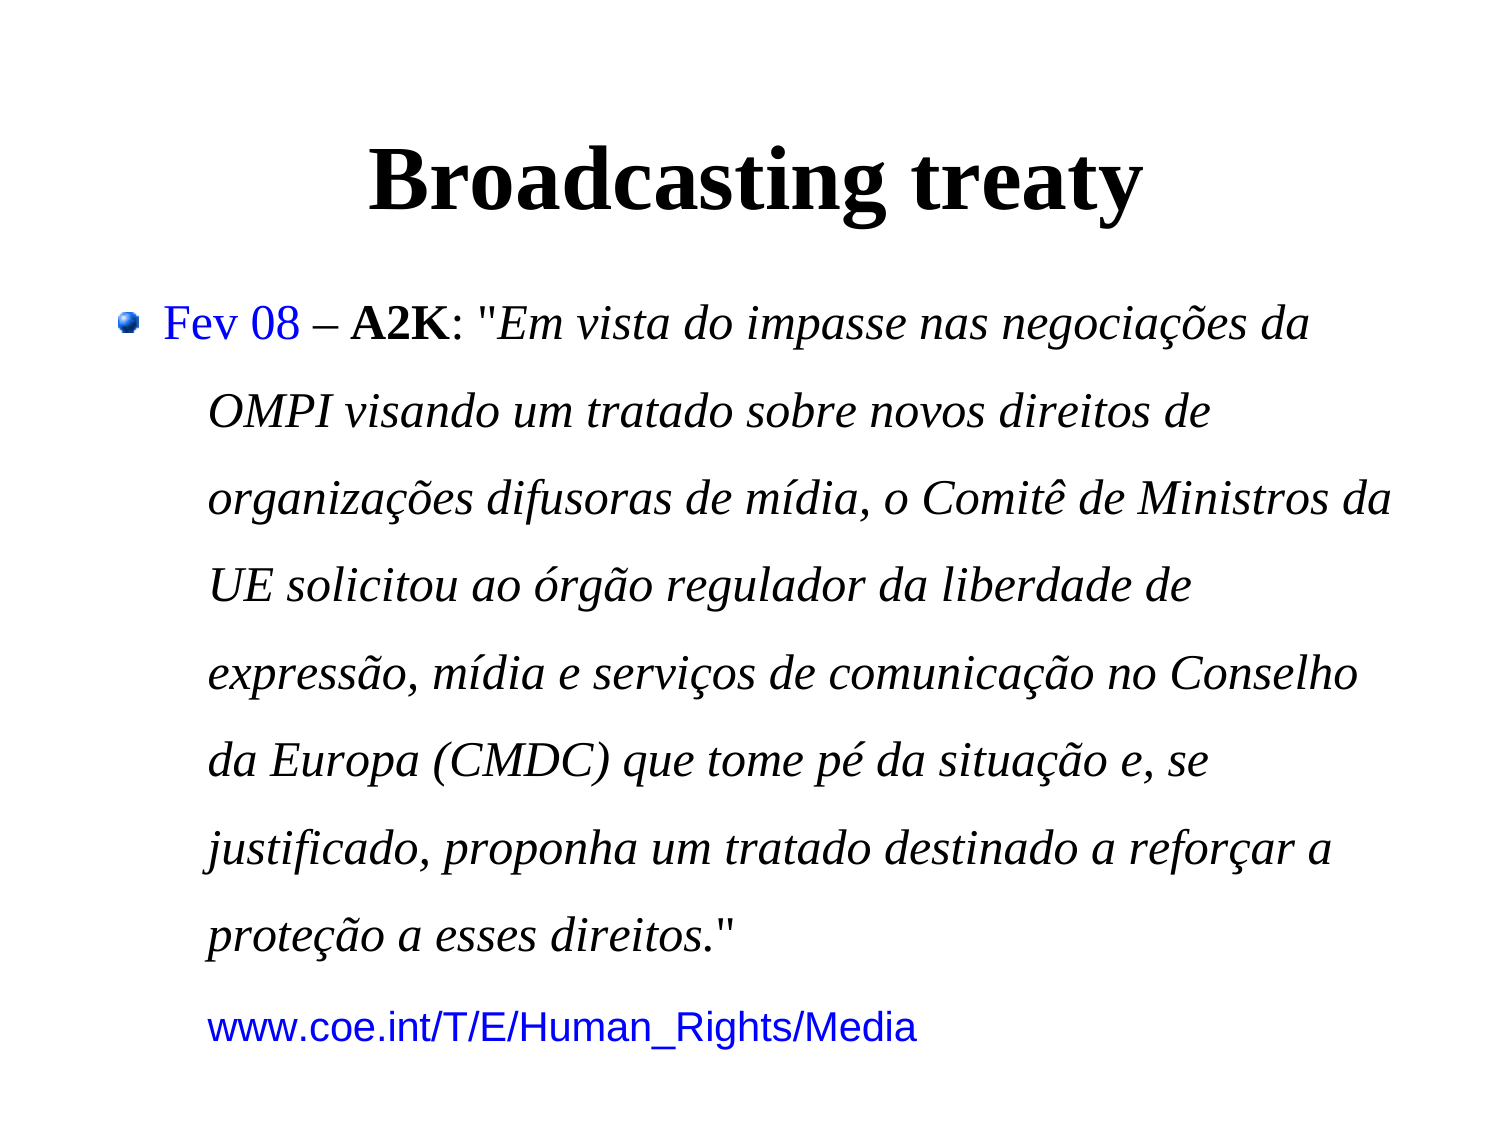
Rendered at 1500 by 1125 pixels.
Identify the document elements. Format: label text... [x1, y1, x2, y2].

text_box Fev 08 – A2K: "Em vista do impasse nas negociações da OMPI visando um tratado sobre novos direitos de organizações difusoras de mídia, o Comitê de Ministros da UE solicitou ao órgão regulador da liberdade de expressão, mídia e serviços de comunicação no Conselho da Europa (CMDC) que tome pé da situação e, se justificado, proponha um tratado destinado a reforçar a proteção a esses direitos." www.coe.int/T/E/Human_Rights/Media [103, 307, 1421, 1058]
title Broadcasting treaty [92, 52, 1421, 307]
